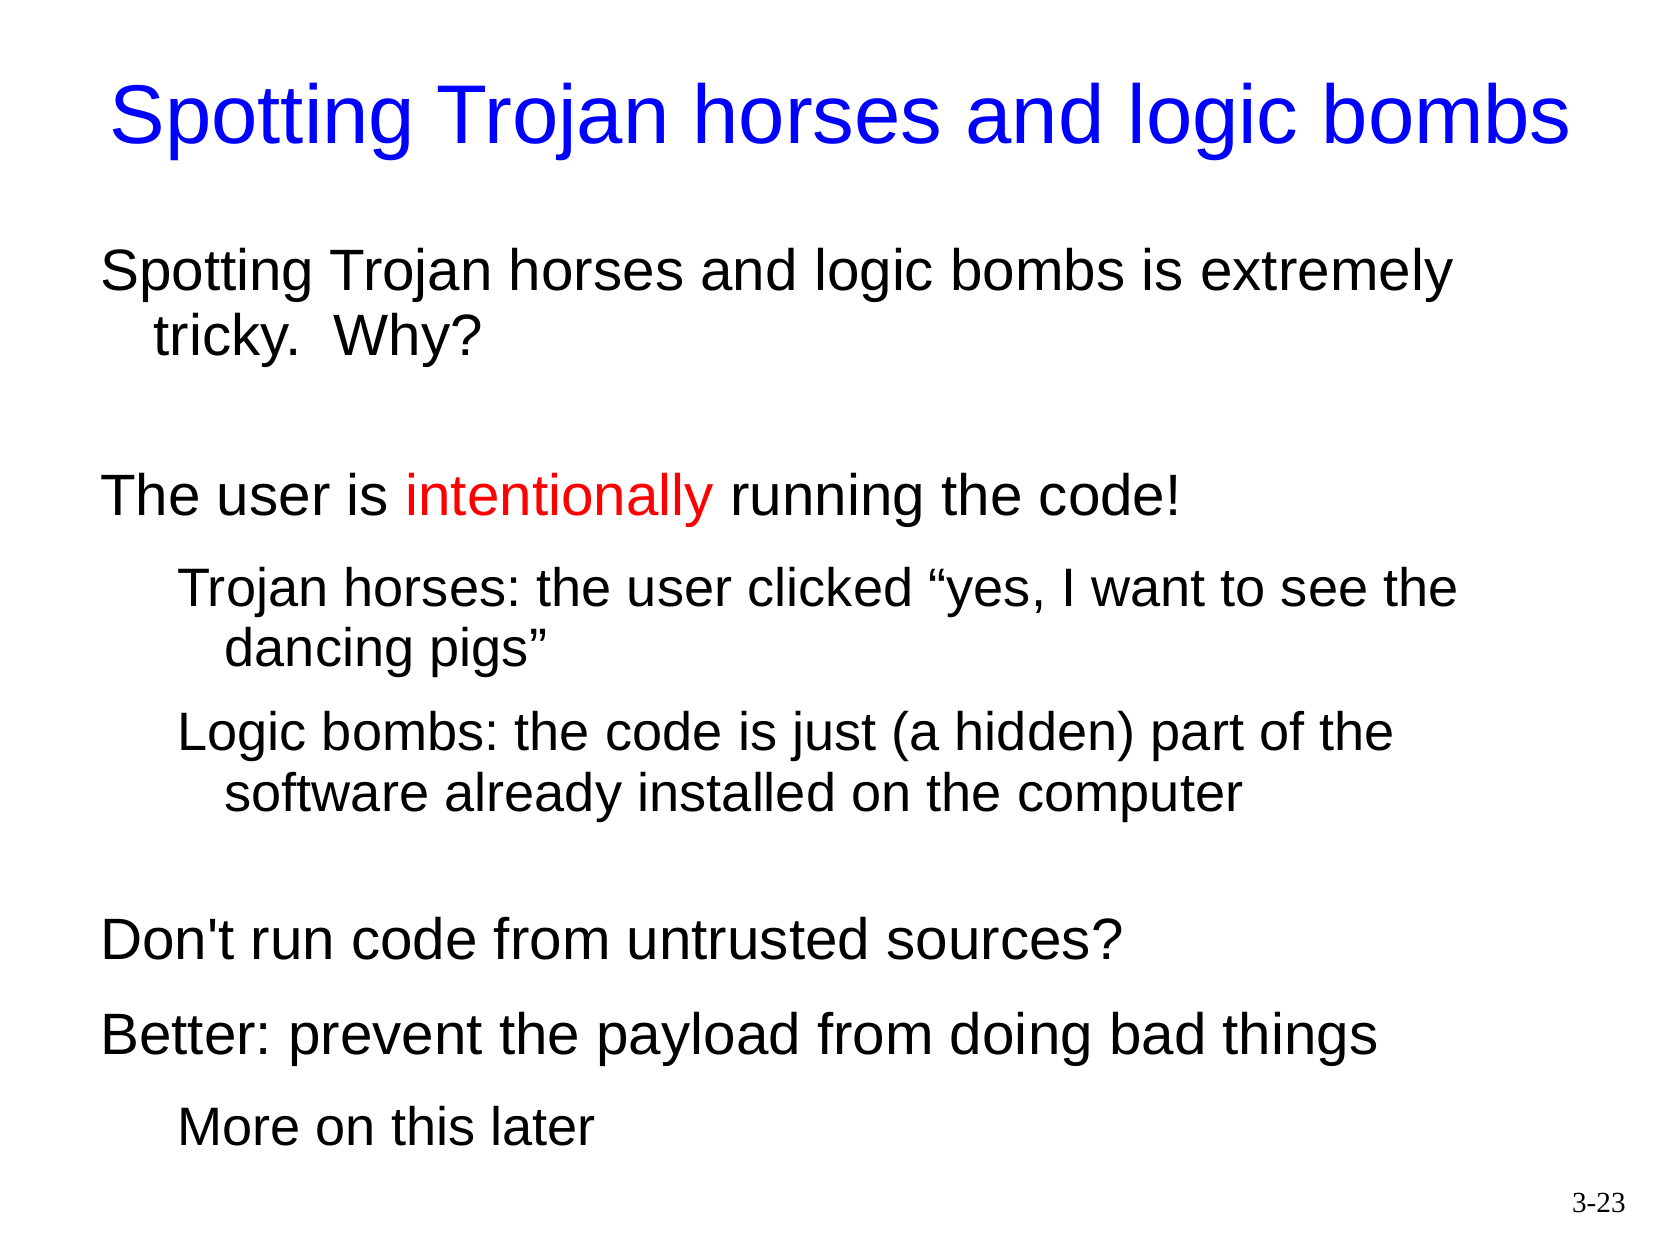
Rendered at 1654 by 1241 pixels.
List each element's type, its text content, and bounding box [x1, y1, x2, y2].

title Spotting Trojan horses and logic bombs [84, 18, 1573, 211]
list Spotting Trojan horses and logic bombs is extremely tricky. Why? The user is intentionally running the code! Trojan horses: the user clicked “yes, I want to see the dancing pigs” Logic bombs: the code is just (a hidden) part of the software already installed on the computer Don't run code from untrusted sources? Better: prevent the payload from doing bad things More on this later [82, 237, 1571, 1157]
